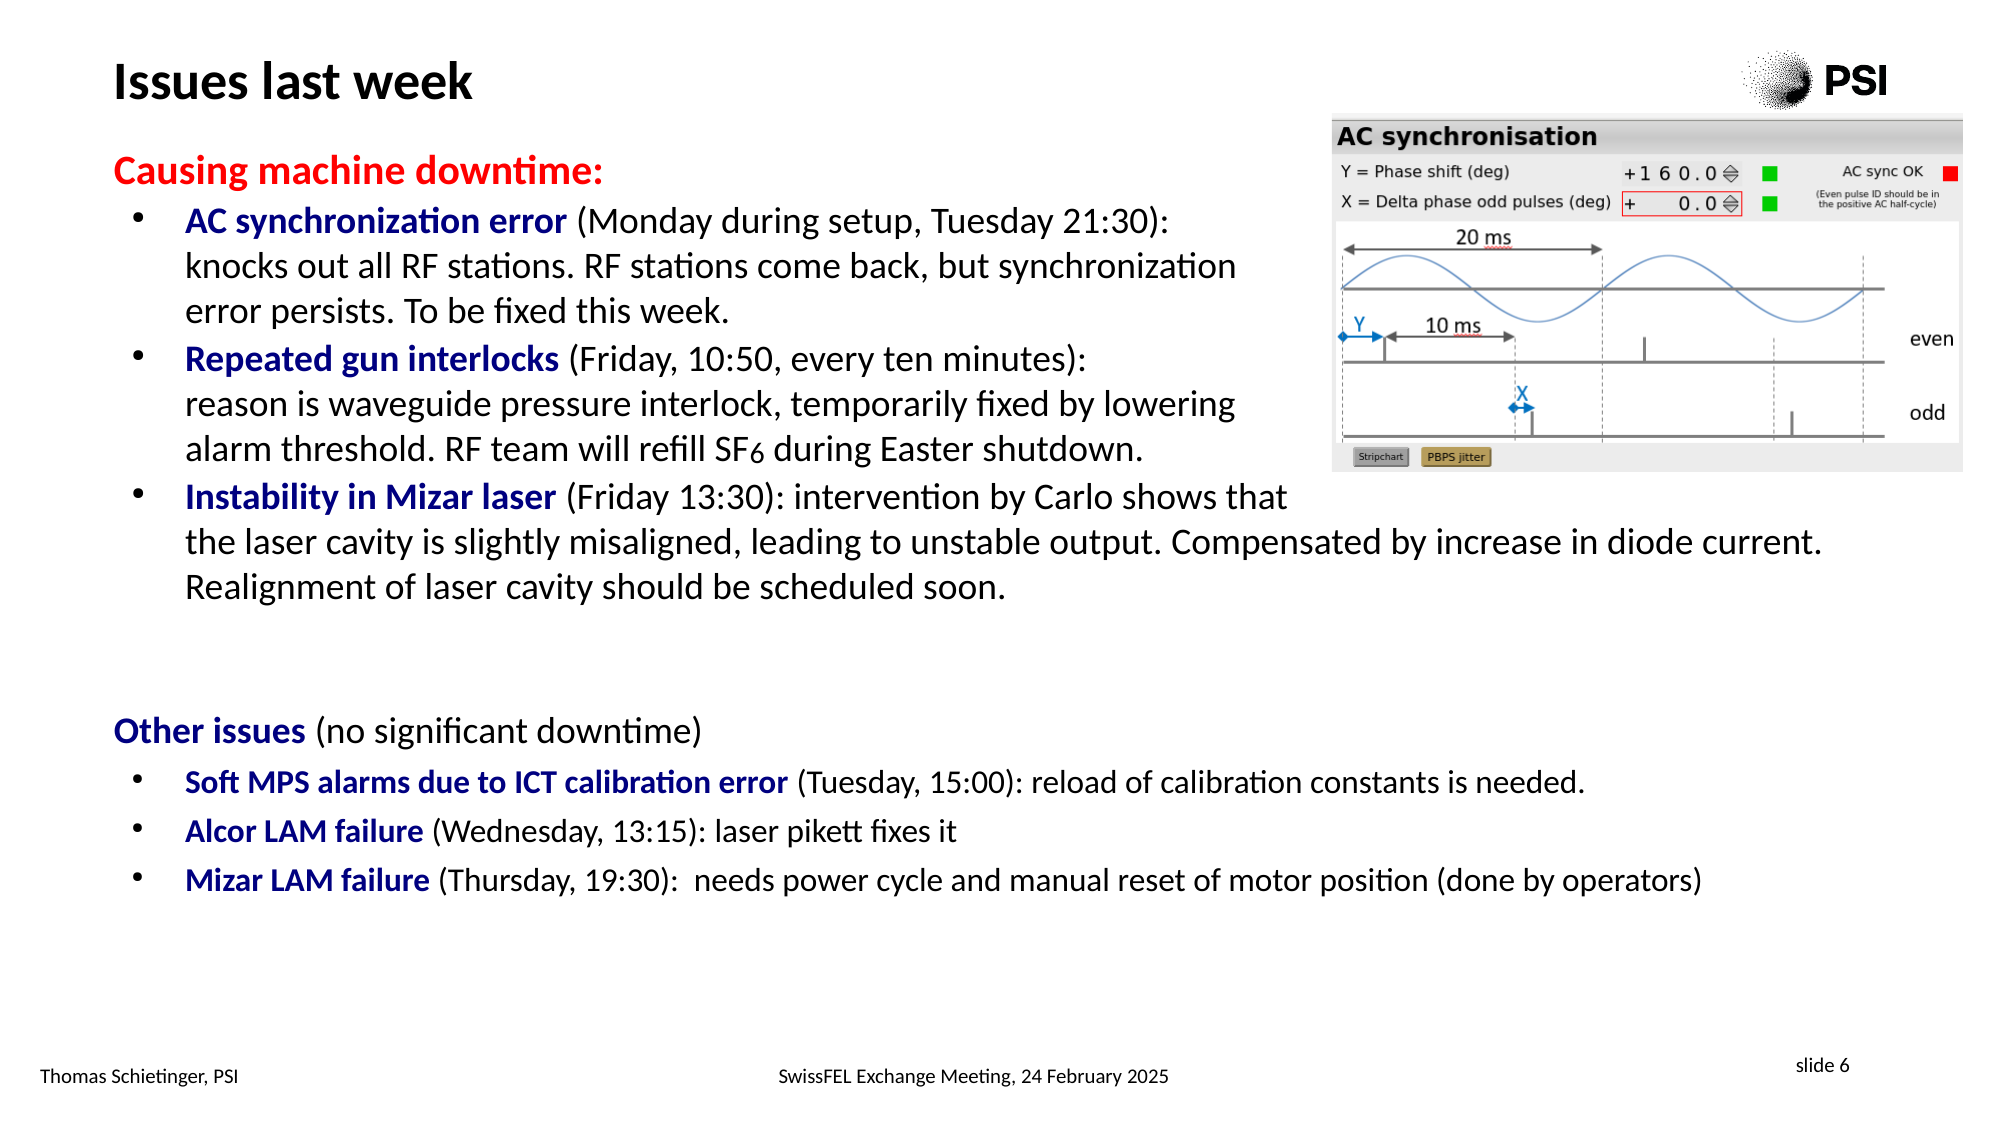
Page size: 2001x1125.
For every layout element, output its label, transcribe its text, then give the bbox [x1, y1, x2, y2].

list Causing machine downtime: AC synchronization error (Monday during setup, Tuesday 21:30): knocks out all RF stations. RF stations come back, but synchronization error persists. To be fixed this week. Repeated gun interlocks (Friday, 10:50, every ten minutes): reason is waveguide pressure interlock, temporarily fixed by lowering alarm threshold. RF team will refill SF6 during Easter shutdown. Instability in Mizar laser (Friday 13:30): intervention by Carlo shows that the laser cavity is slightly misaligned, leading to unstable output. Compensated by increase in diode current. Realignment of laser cavity should be scheduled soon. Other issues (no significant downtime) Soft MPS alarms due to ICT calibration error (Tuesday, 15:00): reload of calibration constants is needed. Alcor LAM failure (Wednesday, 13:15): laser pikett fixes it Mizar LAM failure (Thursday, 19:30): needs power cycle and manual reset of motor position (done by operators) [114, 143, 1831, 1040]
title Issues last week [114, 45, 1585, 118]
picture [1331, 113, 1963, 472]
